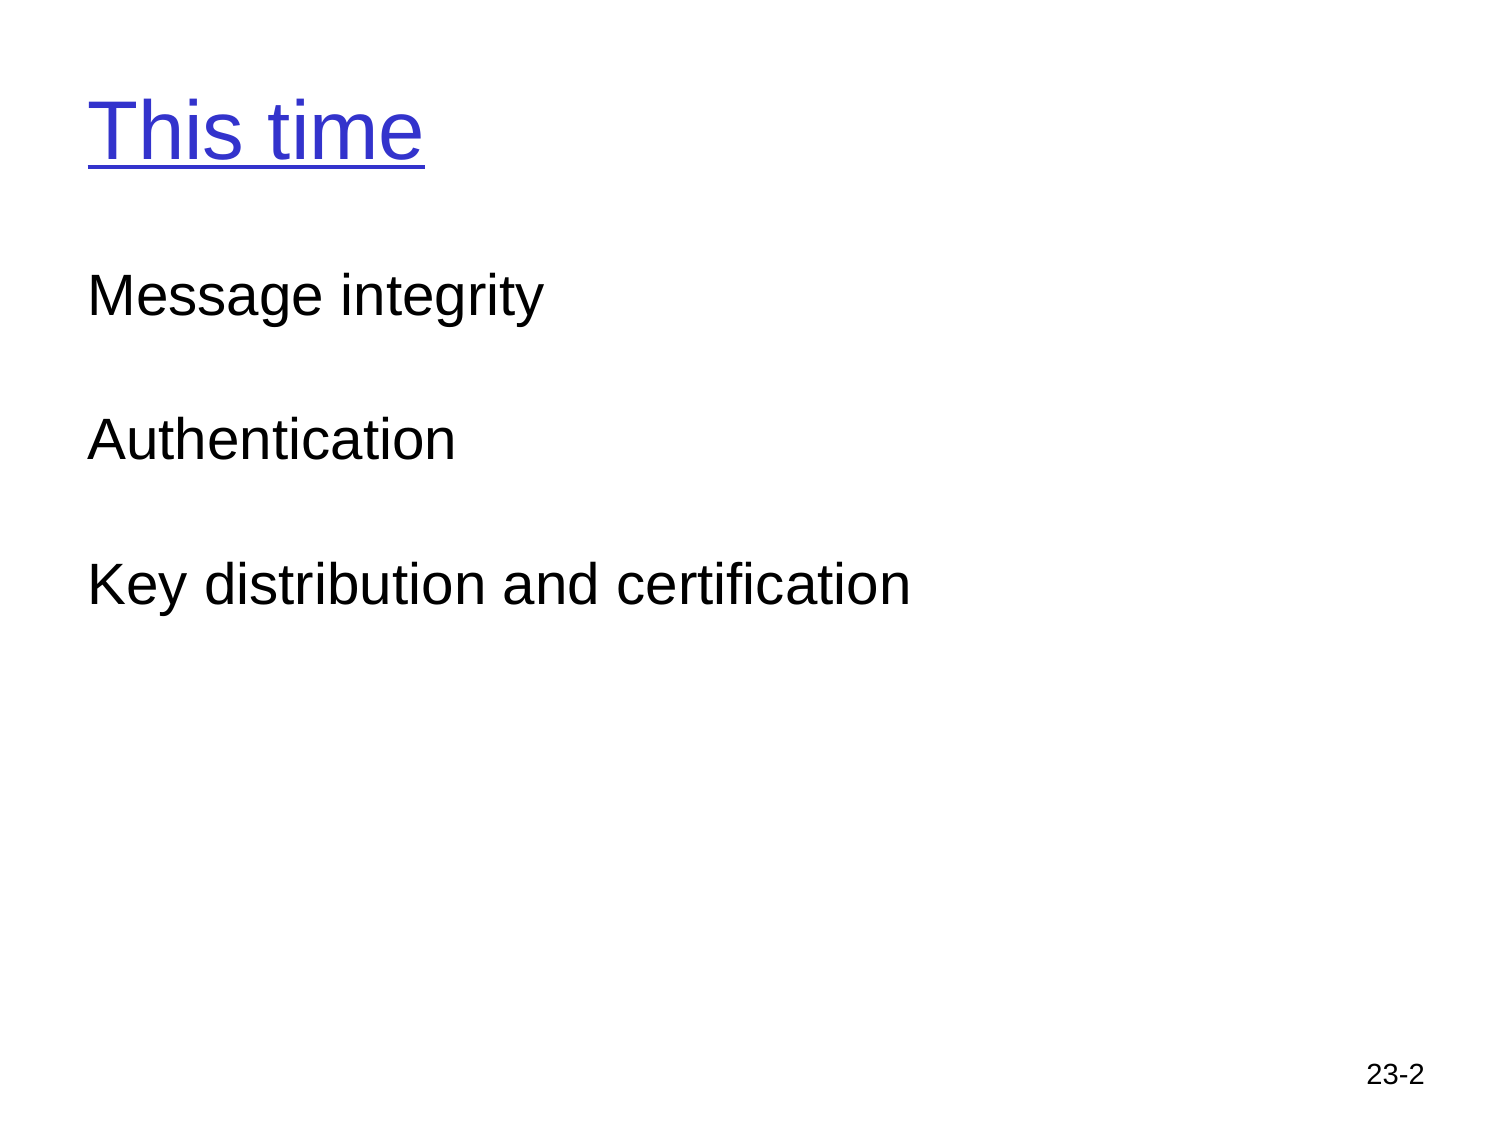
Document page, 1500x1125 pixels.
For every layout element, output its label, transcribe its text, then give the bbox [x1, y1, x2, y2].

title This time [87, 23, 1363, 239]
list Message integrity Authentication Key distribution and certification [87, 262, 1363, 1026]
